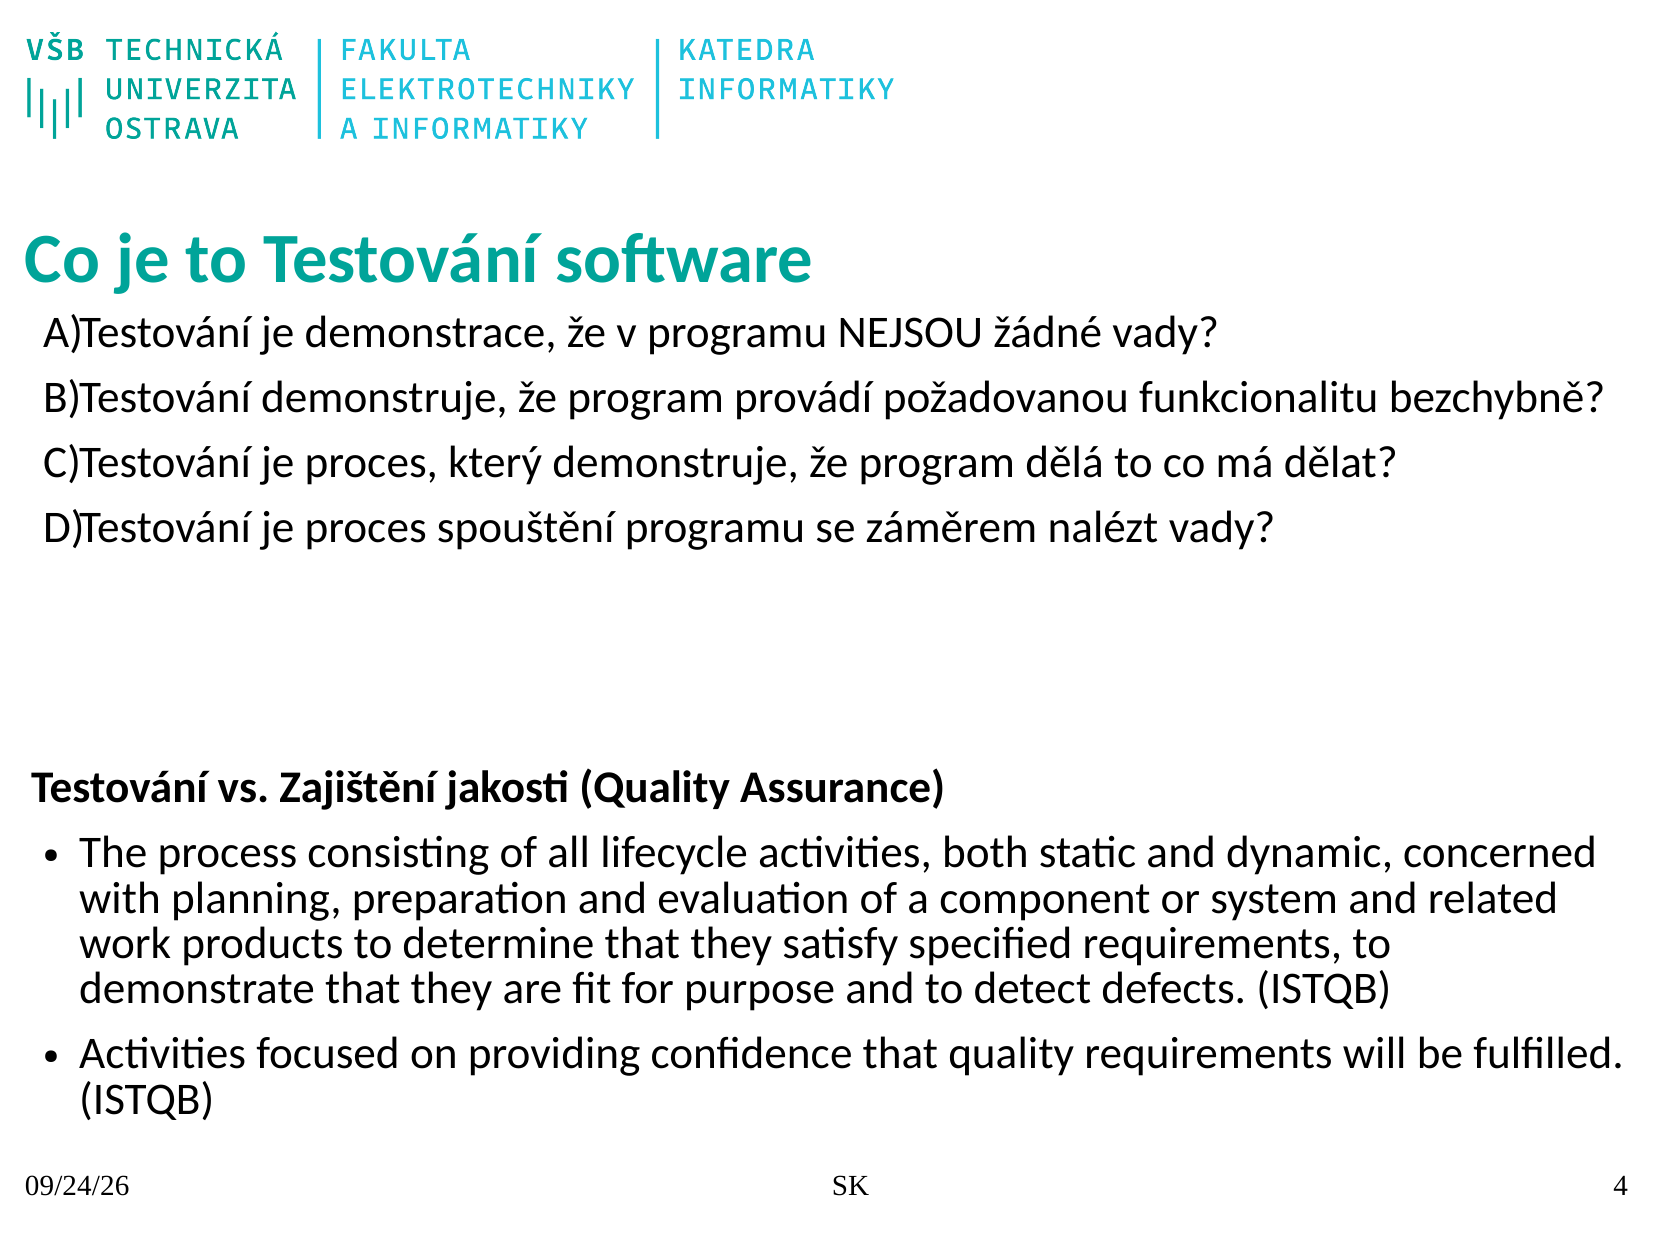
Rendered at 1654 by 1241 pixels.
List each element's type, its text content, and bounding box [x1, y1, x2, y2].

list Testování je demonstrace, že v programu NEJSOU žádné vady? Testování demonstruje, že program provádí požadovanou funkcionalitu bezchybně? Testování je proces, který demonstruje, že program dělá to co má dělat? Testování je proces spouštění programu se záměrem nalézt vady? Testování vs. Zajištění jakosti (Quality Assurance) The process consisting of all lifecycle activities, both static and dynamic, concerned with planning, preparation and evaluation of a component or system and related work products to determine that they satisfy specified requirements, to demonstrate that they are fit for purpose and to detect defects. (ISTQB) Activities focused on providing confidence that quality requirements will be fulfilled. (ISTQB) [31, 313, 1636, 1141]
picture [26, 31, 894, 139]
title Co je to Testování software [24, 169, 1629, 300]
